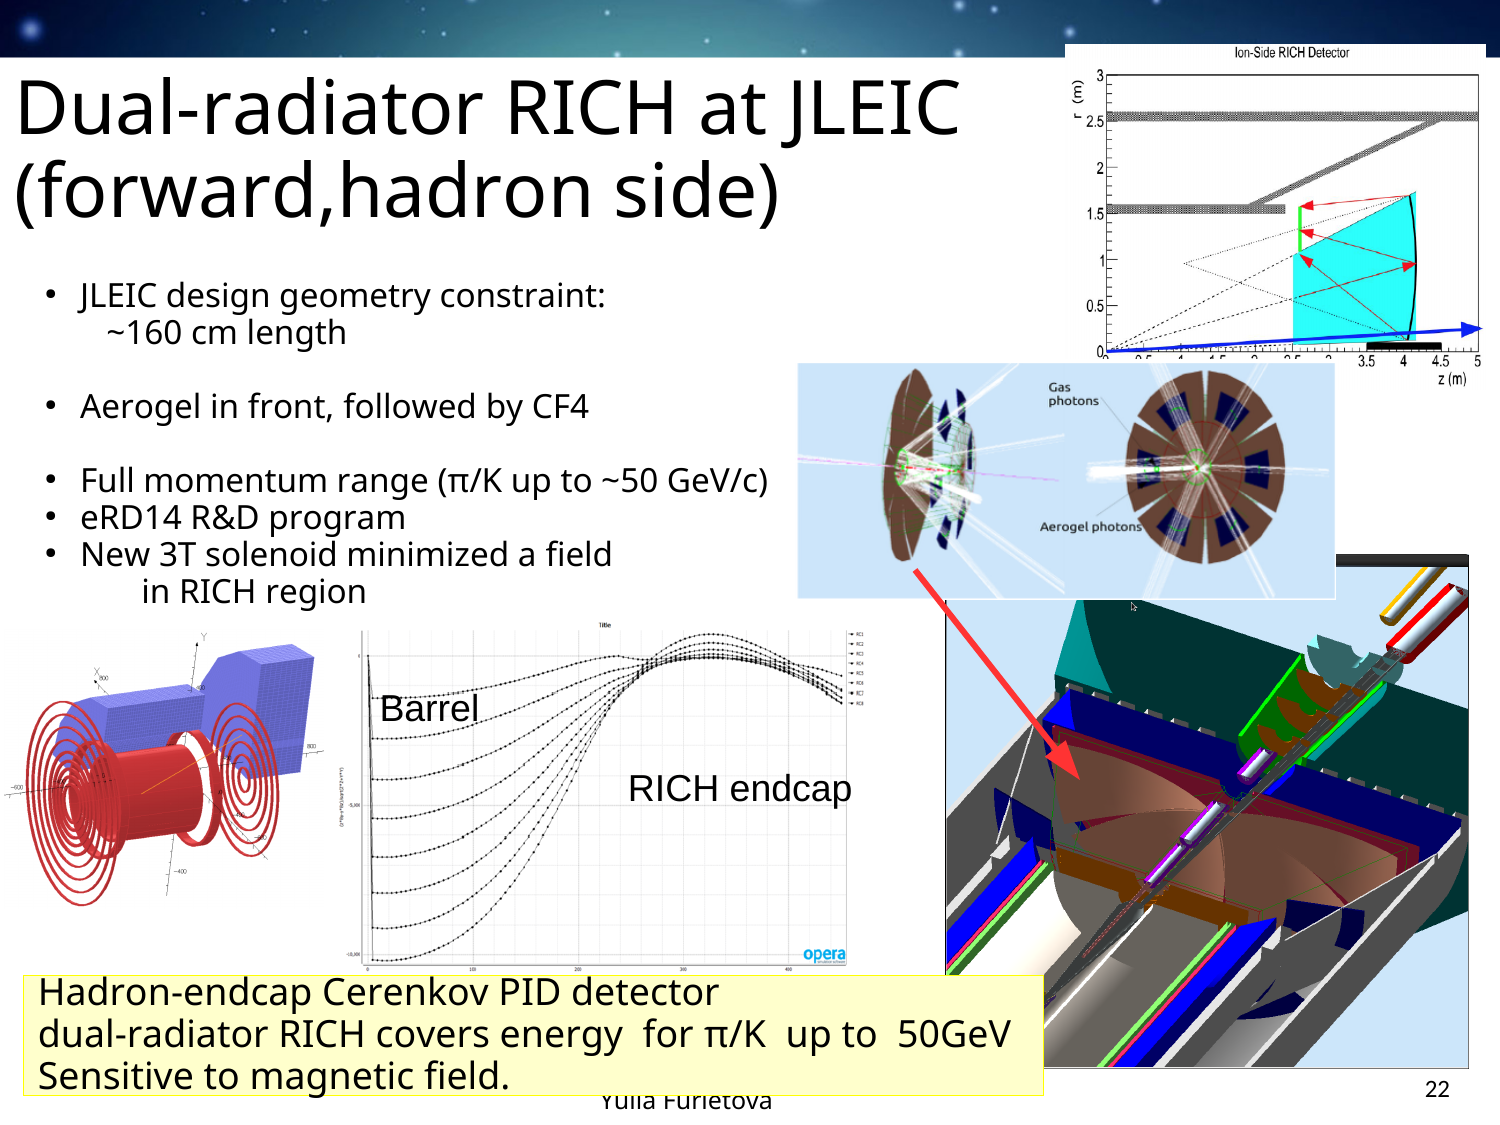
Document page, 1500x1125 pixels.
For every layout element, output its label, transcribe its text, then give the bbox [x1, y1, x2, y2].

text_box RICH endcap [613, 760, 868, 818]
text_box Yulia Furletova [585, 1096, 789, 1123]
text_box Hadron-endcap Cerenkov PID detector dual-radiator RICH covers energy for π/K up to 50GeV Sensitive to magnetic field. [23, 975, 1044, 1096]
text_box JLEIC design geometry constraint: ~160 cm length Aerogel in front, followed by CF4 Full momentum range (π/K up to ~50 GeV/c) eRD14 R&D program New 3T solenoid minimized a field in RICH region [30, 270, 886, 619]
picture [0, 0, 1500, 1125]
text_box Barrel [364, 681, 495, 738]
text_box Dual-radiator RICH at JLEIC (forward,hadron side) [0, 60, 1065, 243]
